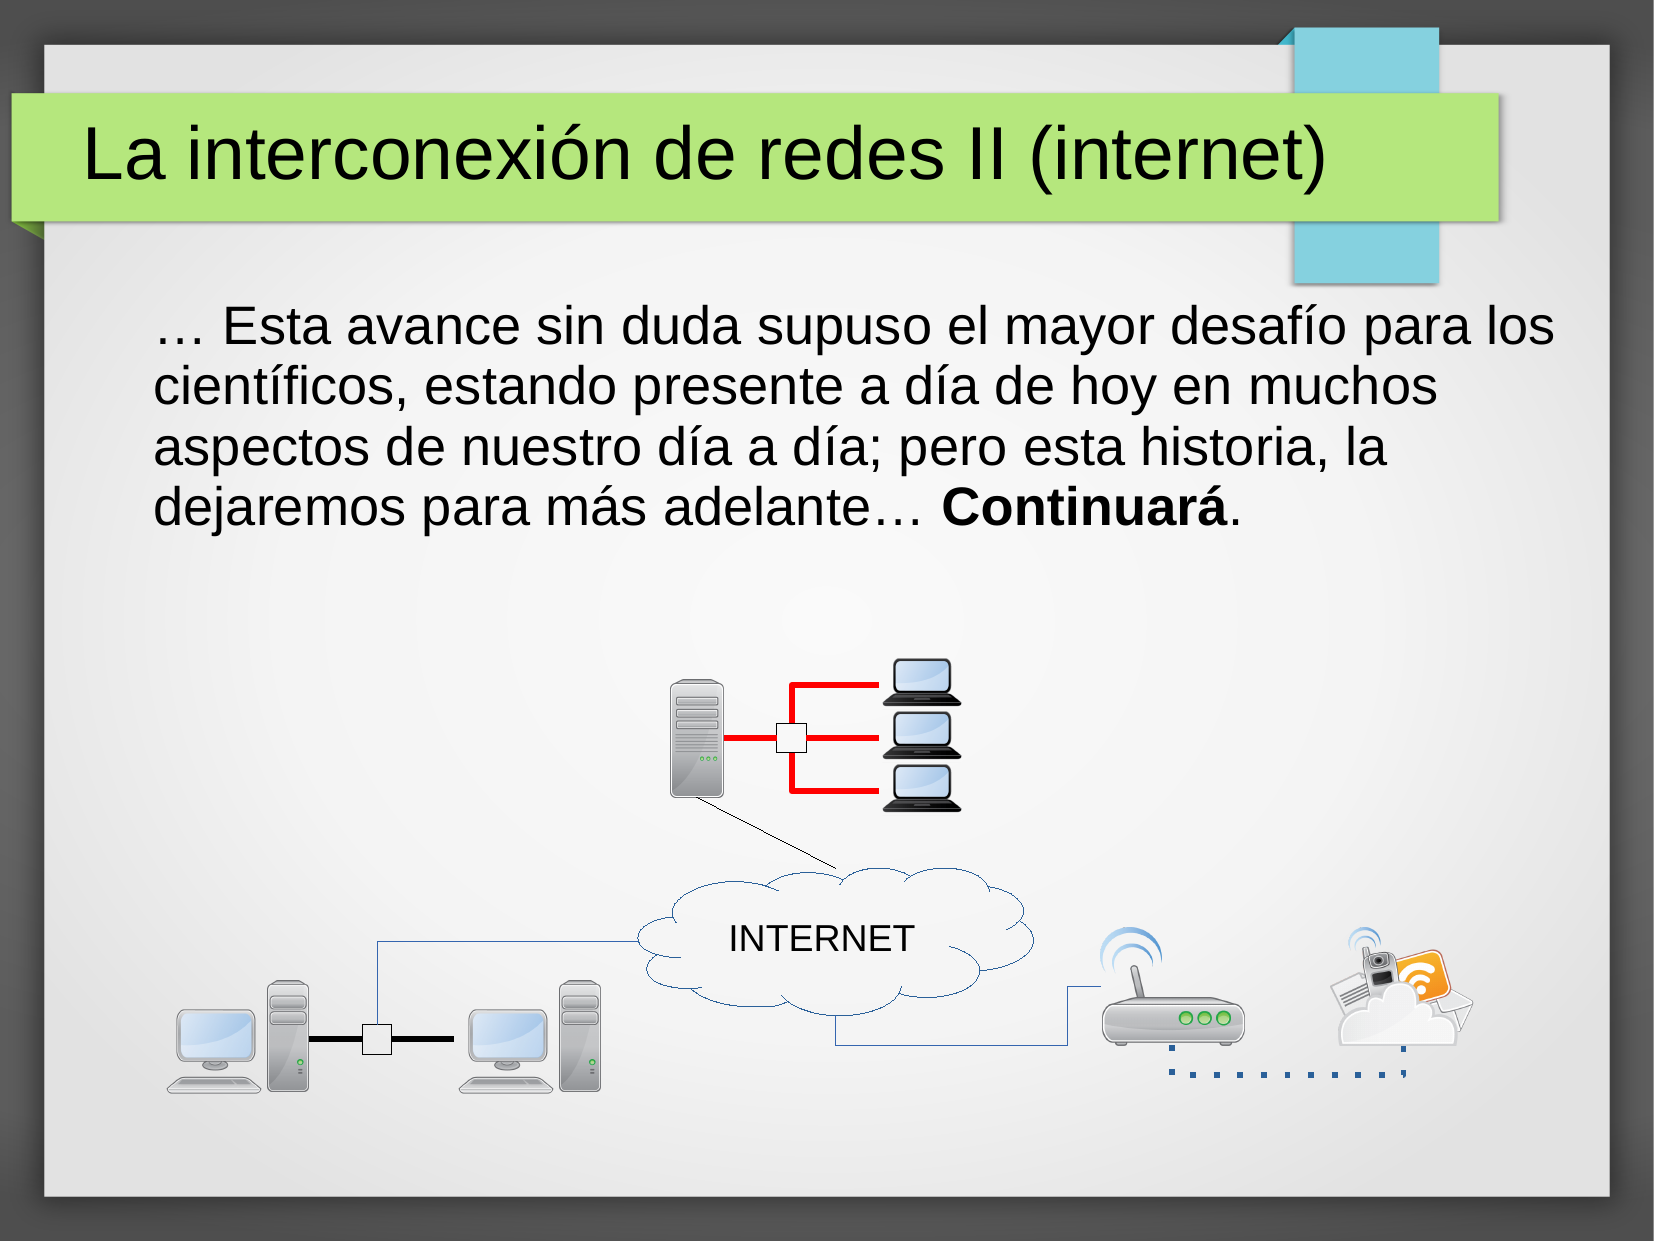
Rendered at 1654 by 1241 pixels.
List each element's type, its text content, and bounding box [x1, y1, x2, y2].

title La interconexión de redes II (internet) [82, 69, 1501, 238]
text_box INTERNET [637, 868, 1034, 1016]
list … Esta avance sin duda supuso el mayor desafío para los científicos, estando presente a día de hoy en muchos aspectos de nuestro día a día; pero esta historia, la dejaremos para más adelante… Continuará. [82, 295, 1571, 674]
picture [0, 0, 1654, 1241]
